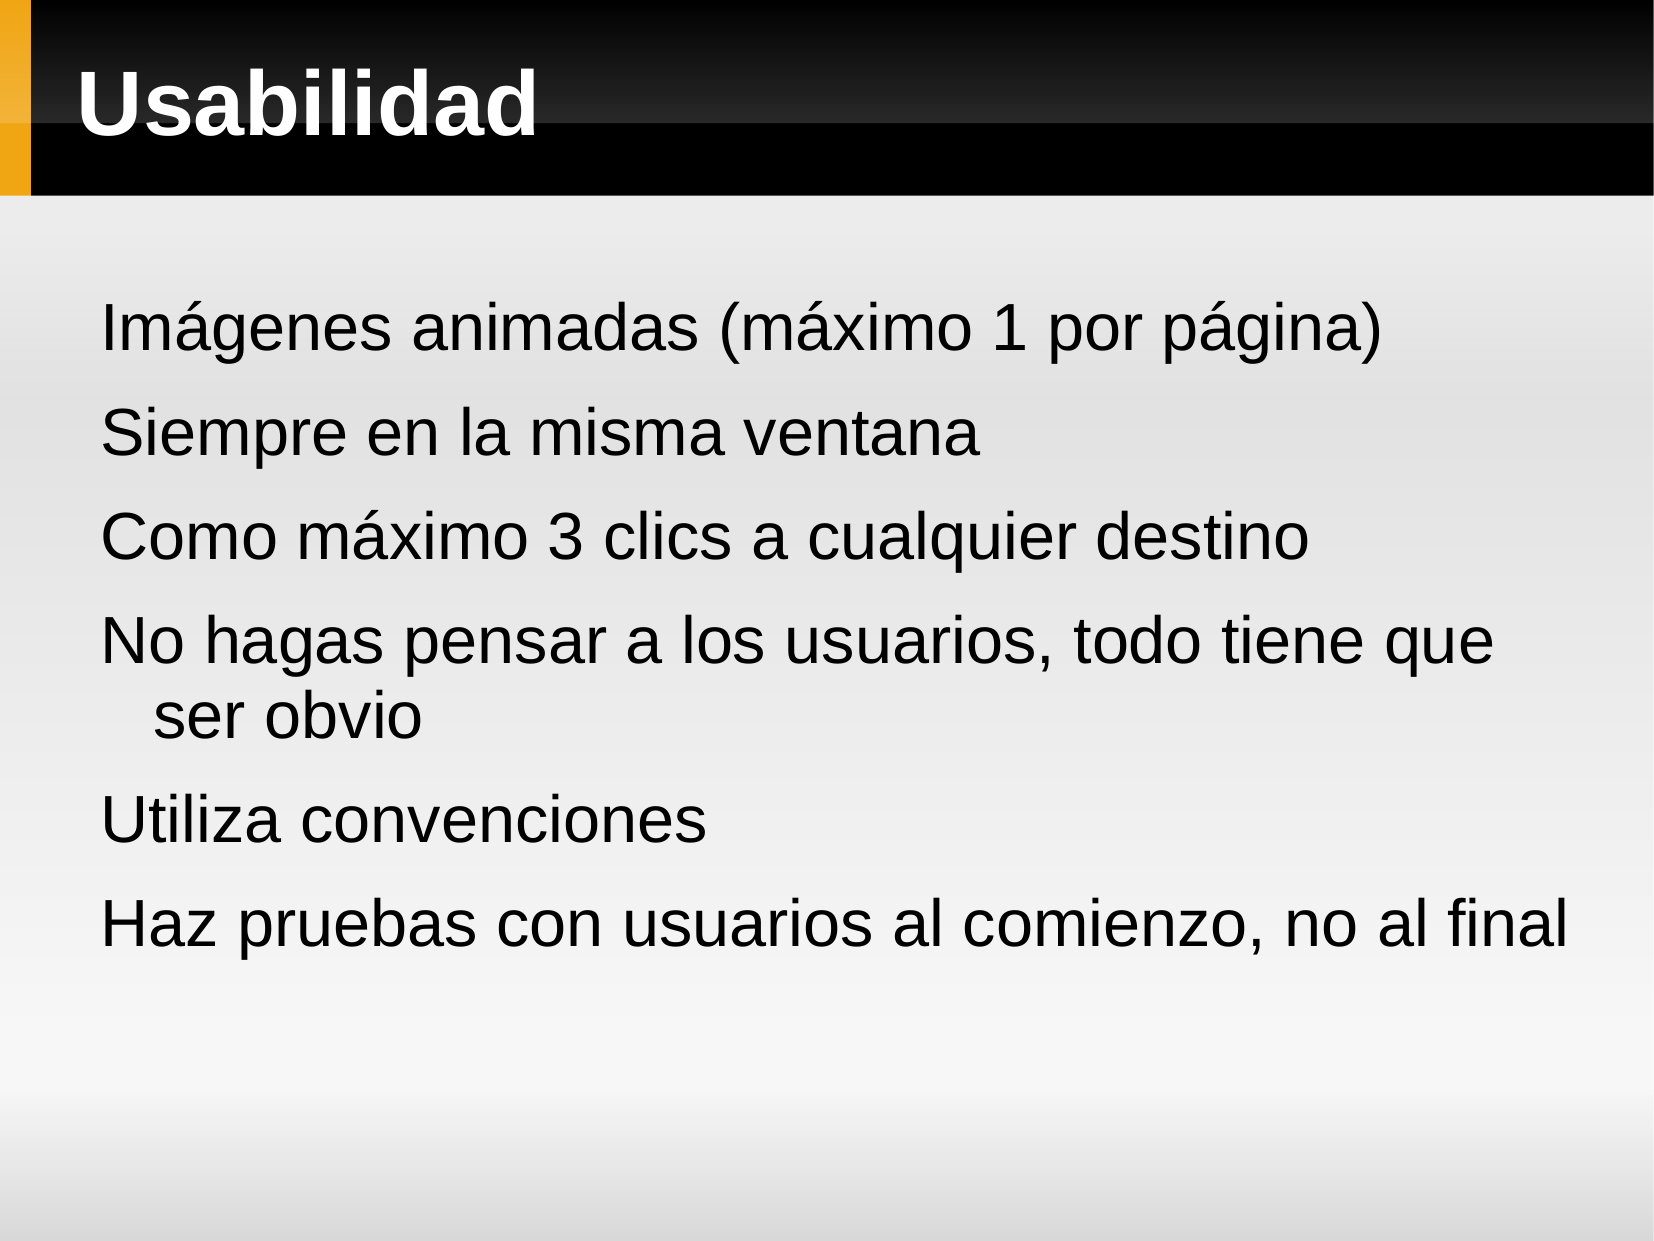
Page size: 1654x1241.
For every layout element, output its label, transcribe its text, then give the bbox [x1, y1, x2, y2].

title Usabilidad [76, 0, 1565, 208]
list Imágenes animadas (máximo 1 por página) Siempre en la misma ventana Como máximo 3 clics a cualquier destino No hagas pensar a los usuarios, todo tiene que ser obvio Utiliza convenciones Haz pruebas con usuarios al comienzo, no al final [82, 290, 1571, 1103]
picture [0, 0, 1654, 1241]
